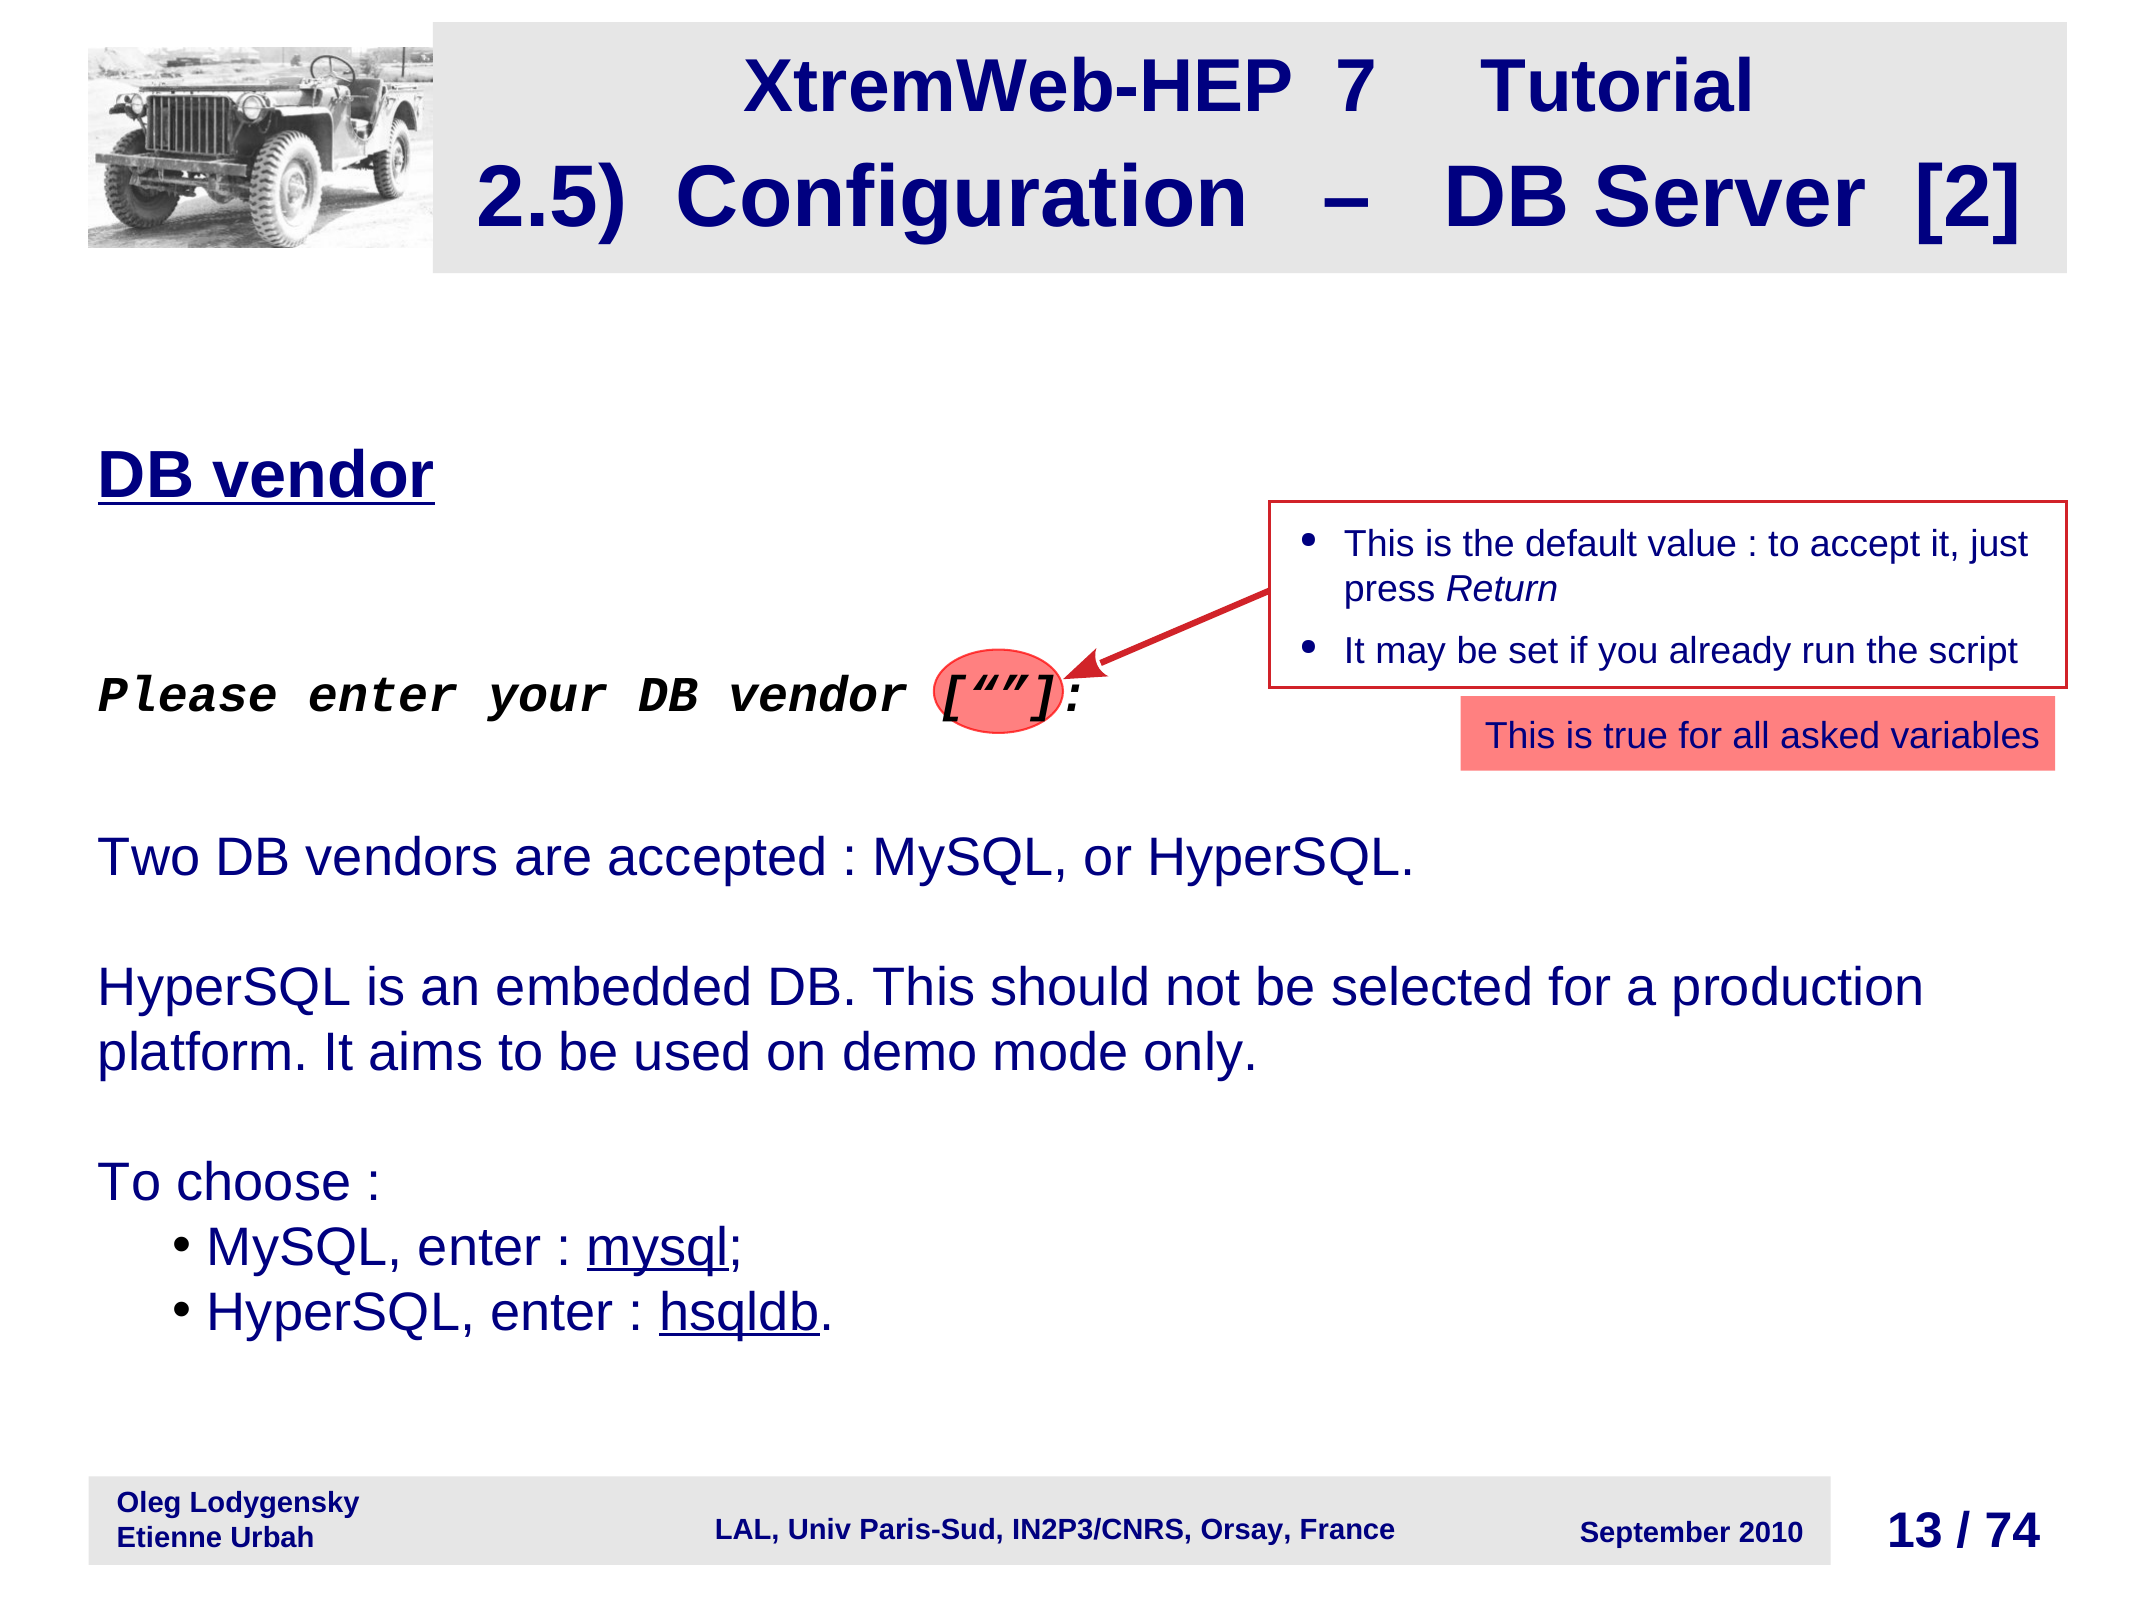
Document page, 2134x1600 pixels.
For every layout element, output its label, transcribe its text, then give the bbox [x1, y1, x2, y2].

text_box This is true for all asked variables [1460, 696, 2056, 771]
text_box DB vendor Please enter your DB vendor [“”]: Two DB vendors are accepted : MySQL, or HyperSQL. HyperSQL is an embedded DB. This should not be selected for a production platform. It aims to be used on demo mode only. To choose : MySQL, enter : mysql; HyperSQL, enter : hsqldb. [88, 431, 2094, 1415]
picture [88, 47, 433, 248]
text_box This is the default value : to accept it, just press Return It may be set if you already run the script [1269, 501, 2067, 688]
title 2.5) Configuration – DB Server [2] [442, 118, 2067, 266]
